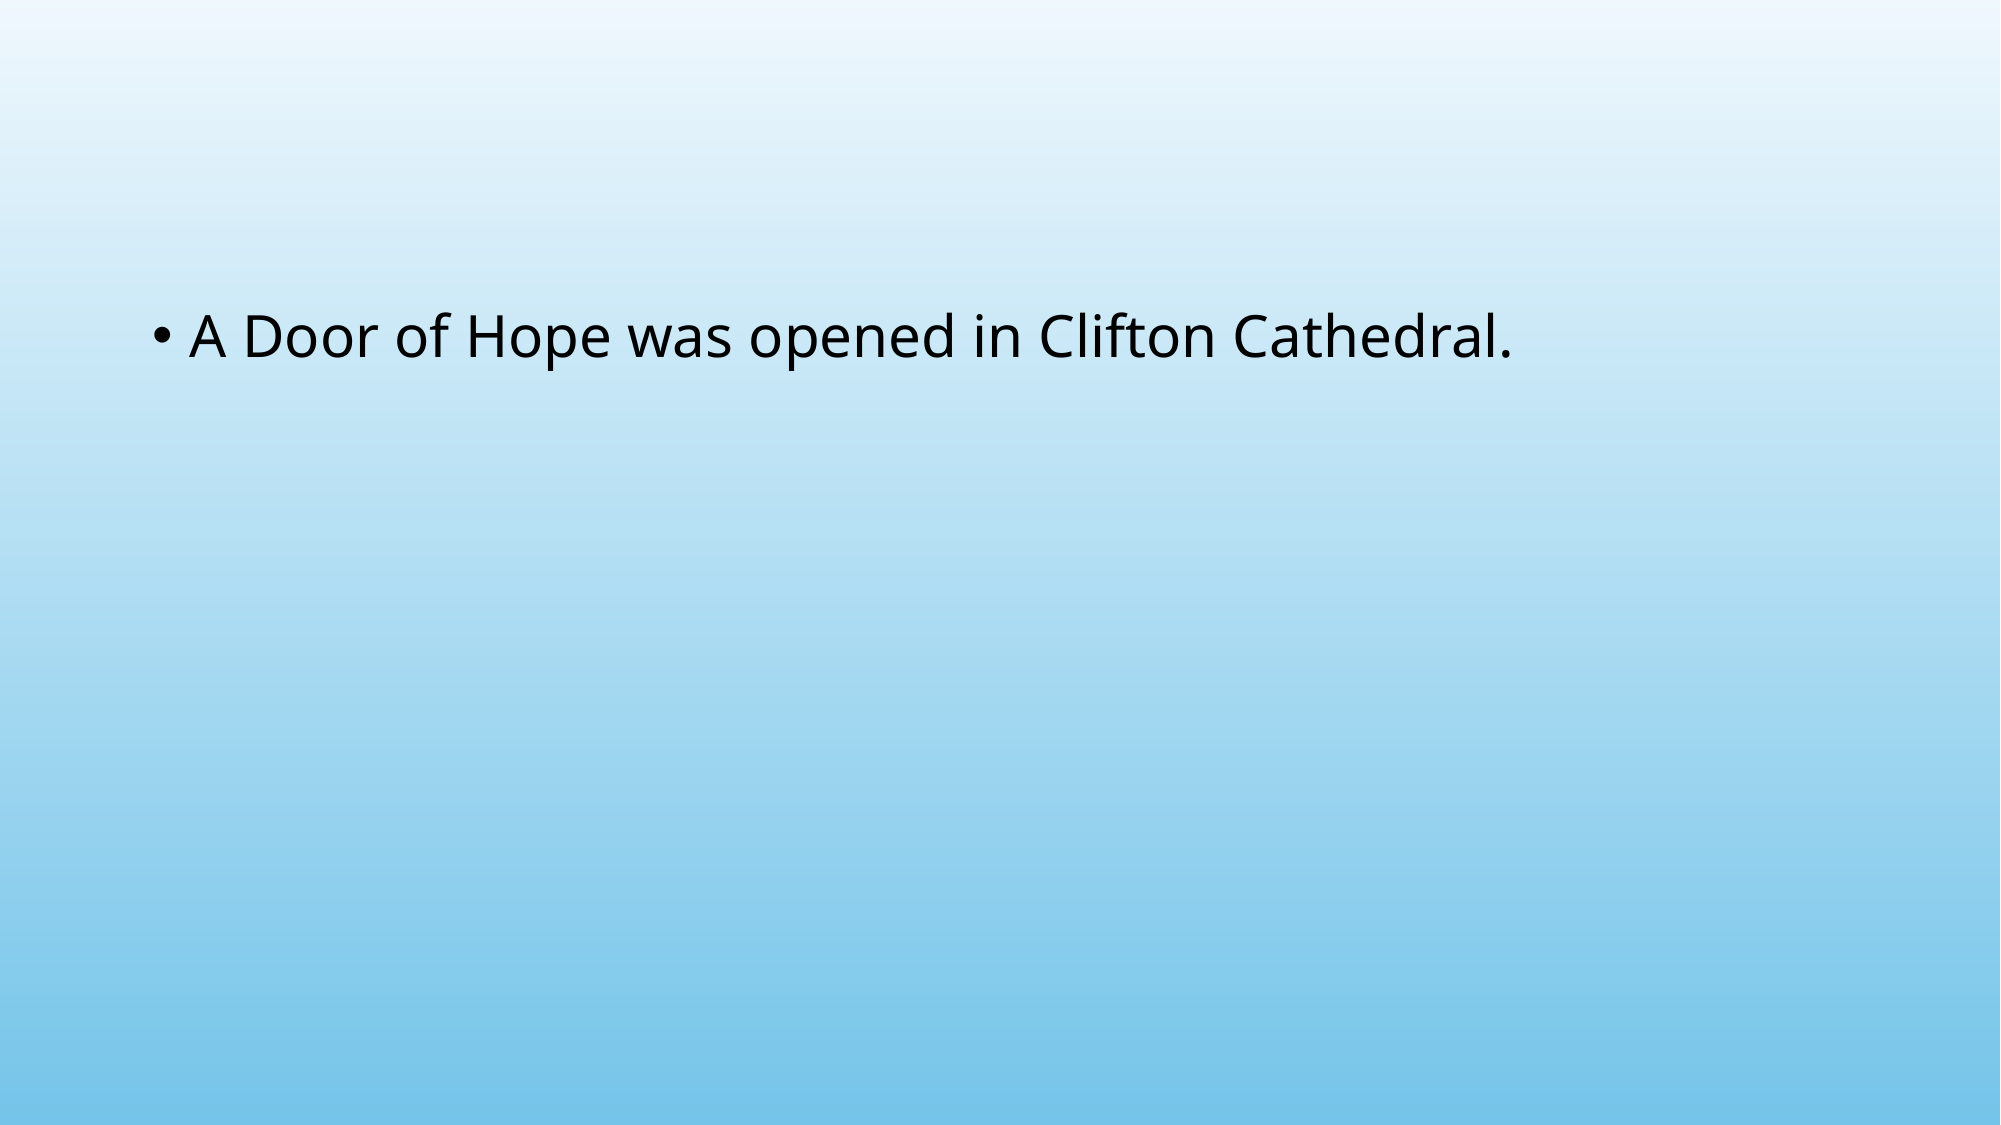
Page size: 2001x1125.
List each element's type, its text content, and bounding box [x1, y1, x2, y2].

list A Door of Hope was opened in Clifton Cathedral. [137, 299, 1863, 1014]
